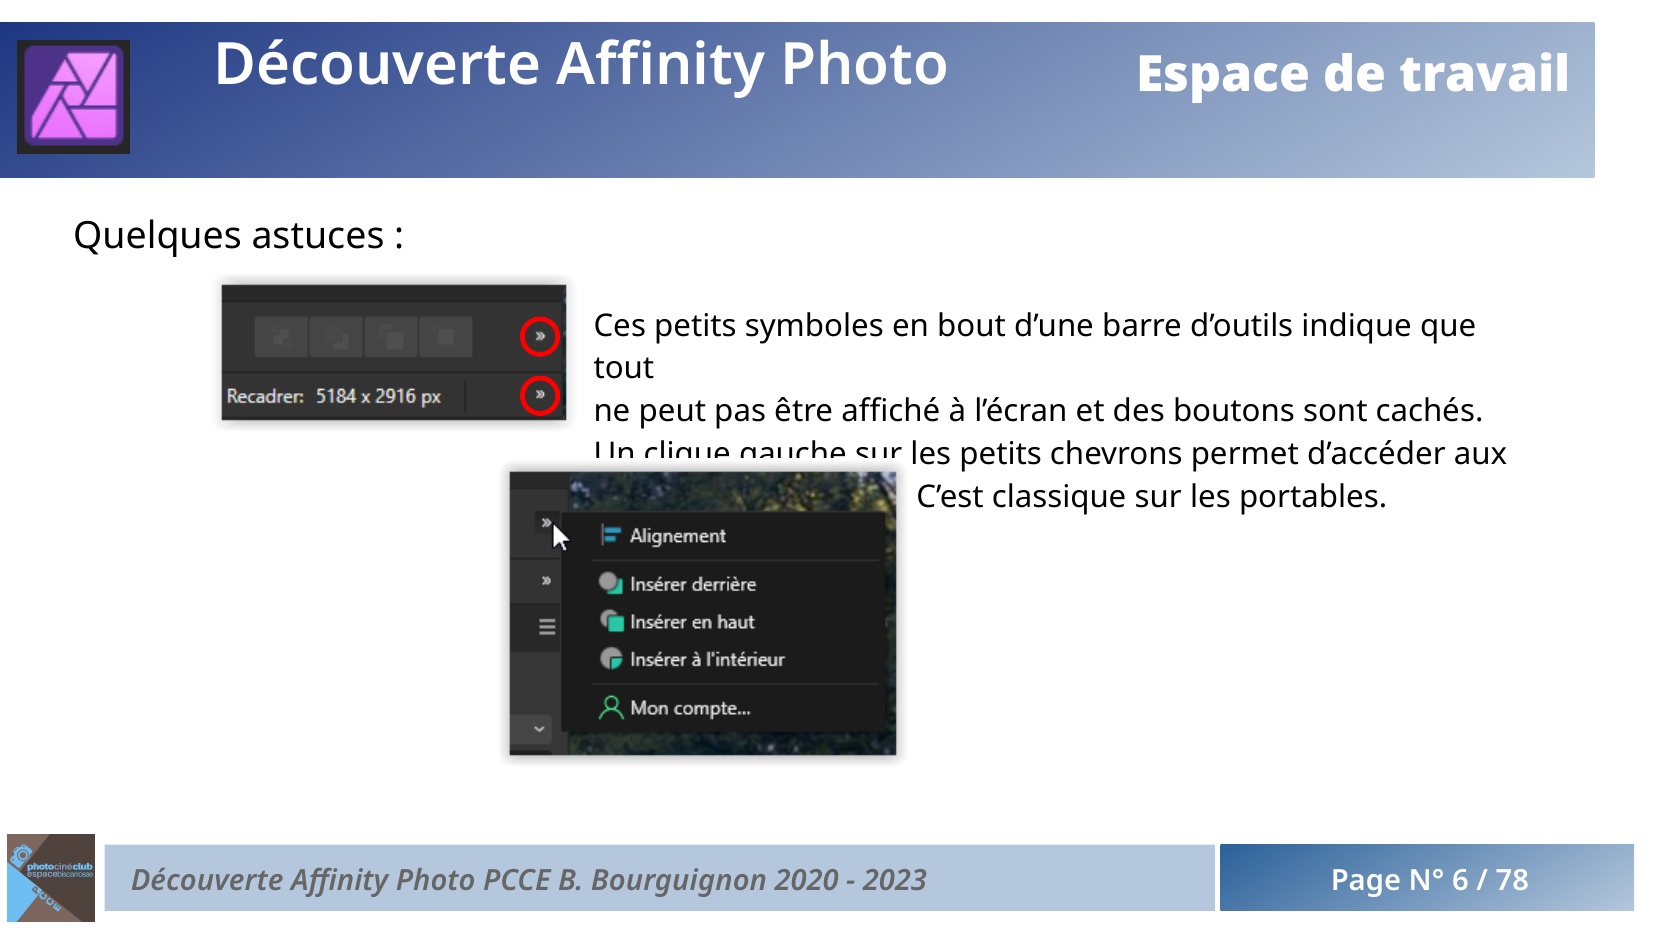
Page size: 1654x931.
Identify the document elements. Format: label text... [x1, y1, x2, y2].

title Espace de travail [874, 42, 1572, 107]
text_box Quelques astuces : [58, 200, 401, 263]
text_box Ces petits symboles en bout d’une barre d’outils indique que tout ne peut pas être affiché à l’écran et des boutons sont cachés. Un clique gauche sur les petits chevrons permet d’accéder aux commandes cachées. C’est classique sur les portables. [578, 295, 1548, 468]
picture [7, 834, 95, 922]
picture [17, 40, 130, 154]
picture [208, 271, 579, 433]
picture [496, 458, 909, 768]
